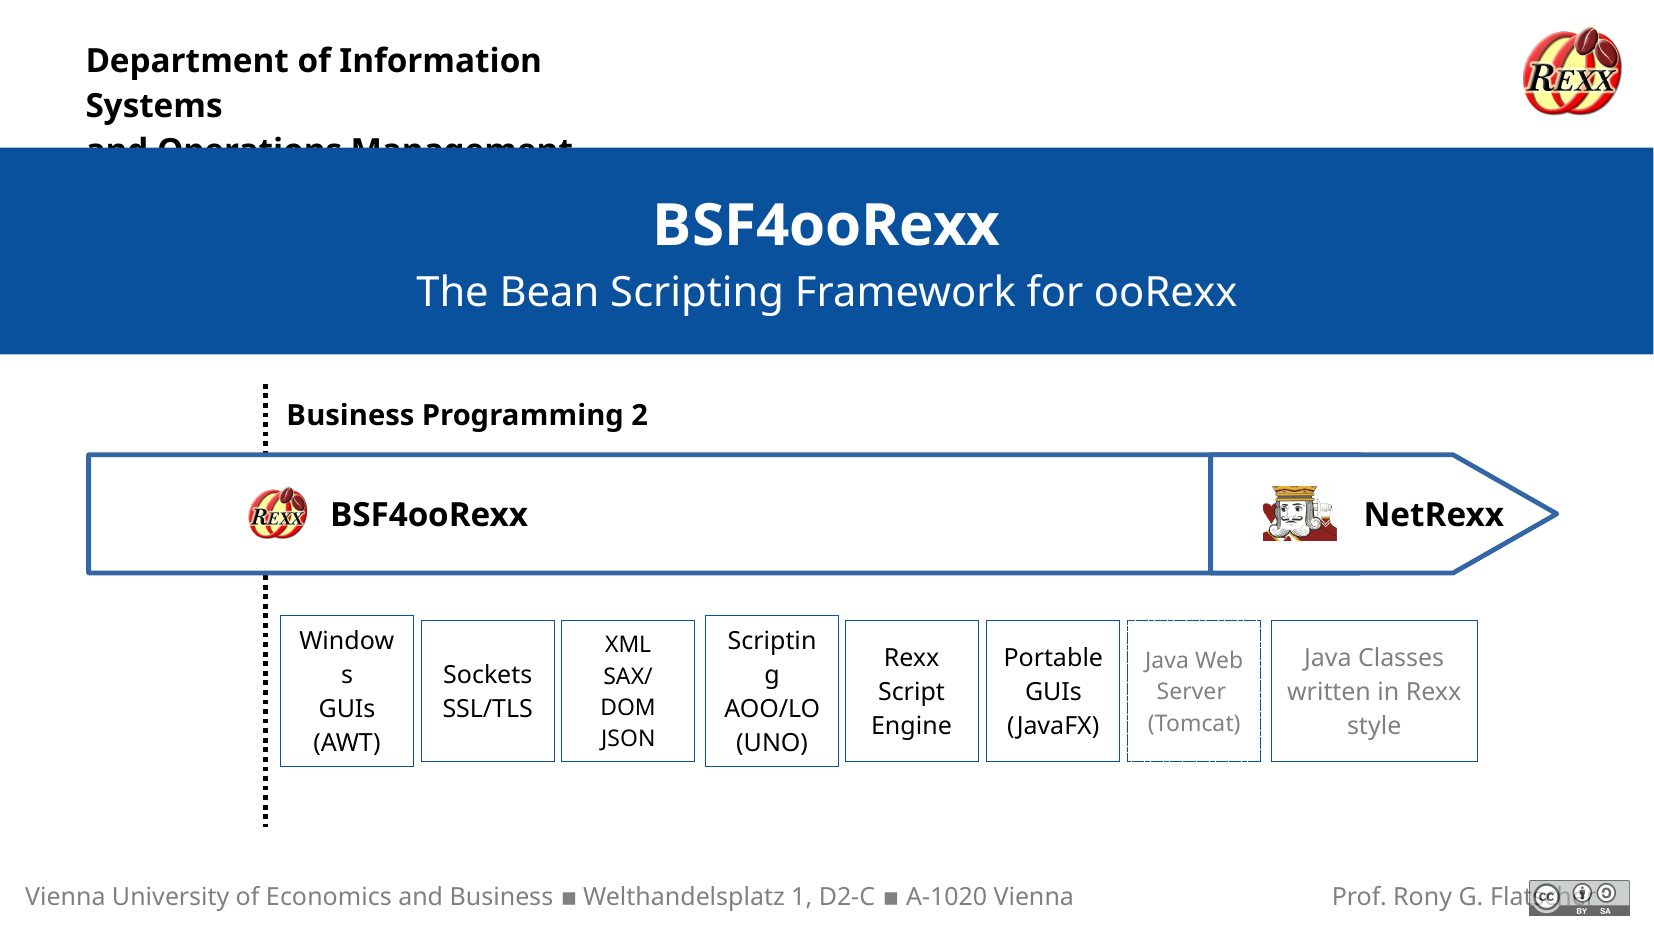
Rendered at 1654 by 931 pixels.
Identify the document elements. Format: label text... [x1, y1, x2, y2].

picture [1522, 22, 1623, 124]
text_box Sockets SSL/TLS [421, 620, 555, 762]
text_box Scripting AOO/LO (UNO) [705, 620, 839, 762]
picture [248, 484, 308, 544]
text_box Rexx Script Engine [845, 620, 979, 762]
title BSF4ooRexx The Bean Scripting Framework for ooRexx [0, 147, 1654, 355]
text_box Portable GUIs (JavaFX) [986, 620, 1120, 762]
text_box XML SAX/DOM JSON [561, 620, 695, 762]
text_box Java Classes written in Rexx style [1271, 620, 1478, 762]
text_box Java Web Server (Tomcat) [1127, 620, 1261, 762]
text_box BSF4ooRexx [88, 454, 1210, 573]
picture [1263, 486, 1337, 541]
text_box NetRexx [1210, 454, 1557, 573]
text_box Windows GUIs (AWT) [280, 620, 414, 762]
text_box Business Programming 2 [271, 386, 715, 440]
